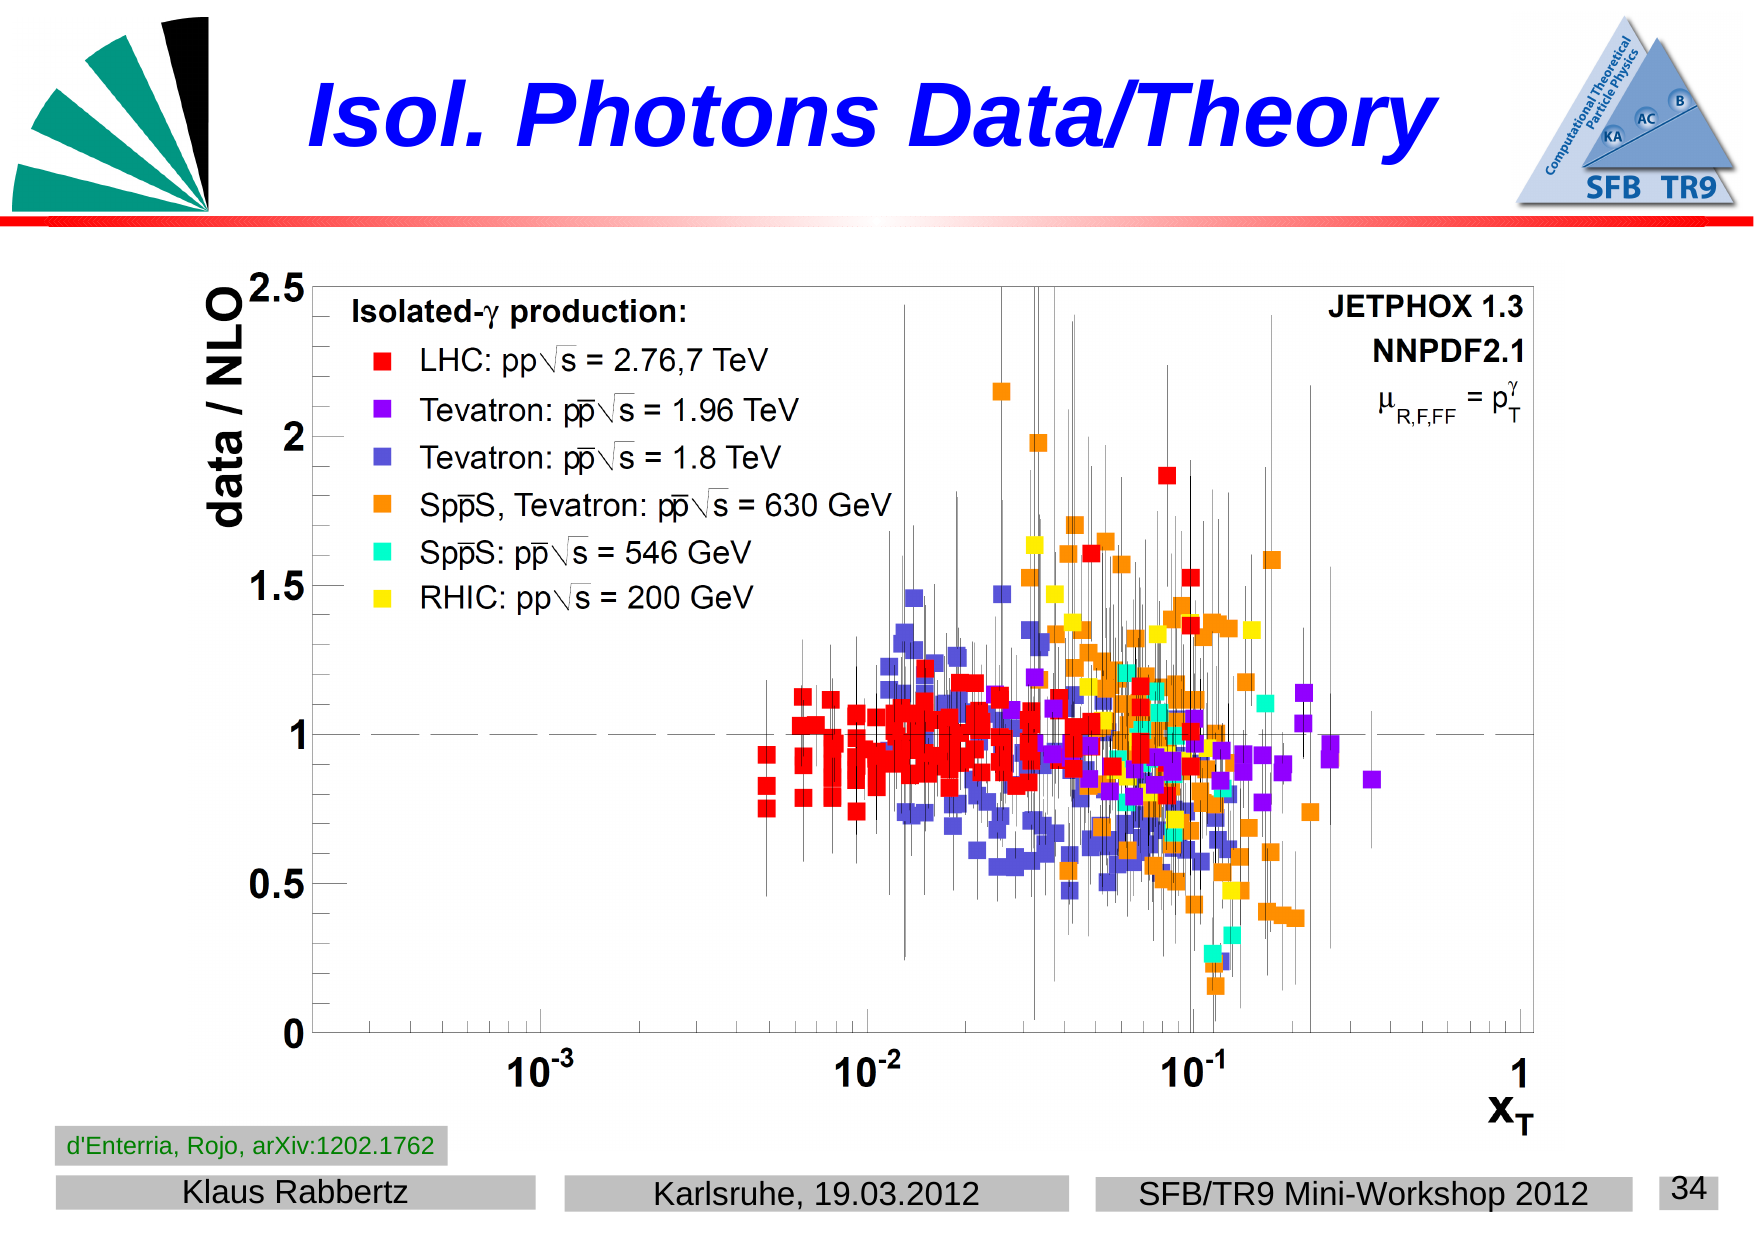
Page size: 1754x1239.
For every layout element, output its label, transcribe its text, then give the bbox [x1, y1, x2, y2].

picture [12, 17, 209, 214]
picture [1511, 11, 1743, 213]
title Isol. Photons Data/Theory [220, 22, 1525, 207]
picture [188, 260, 1565, 1151]
text_box d'Enterria, Rojo, arXiv:1202.1762 [54, 1125, 448, 1166]
